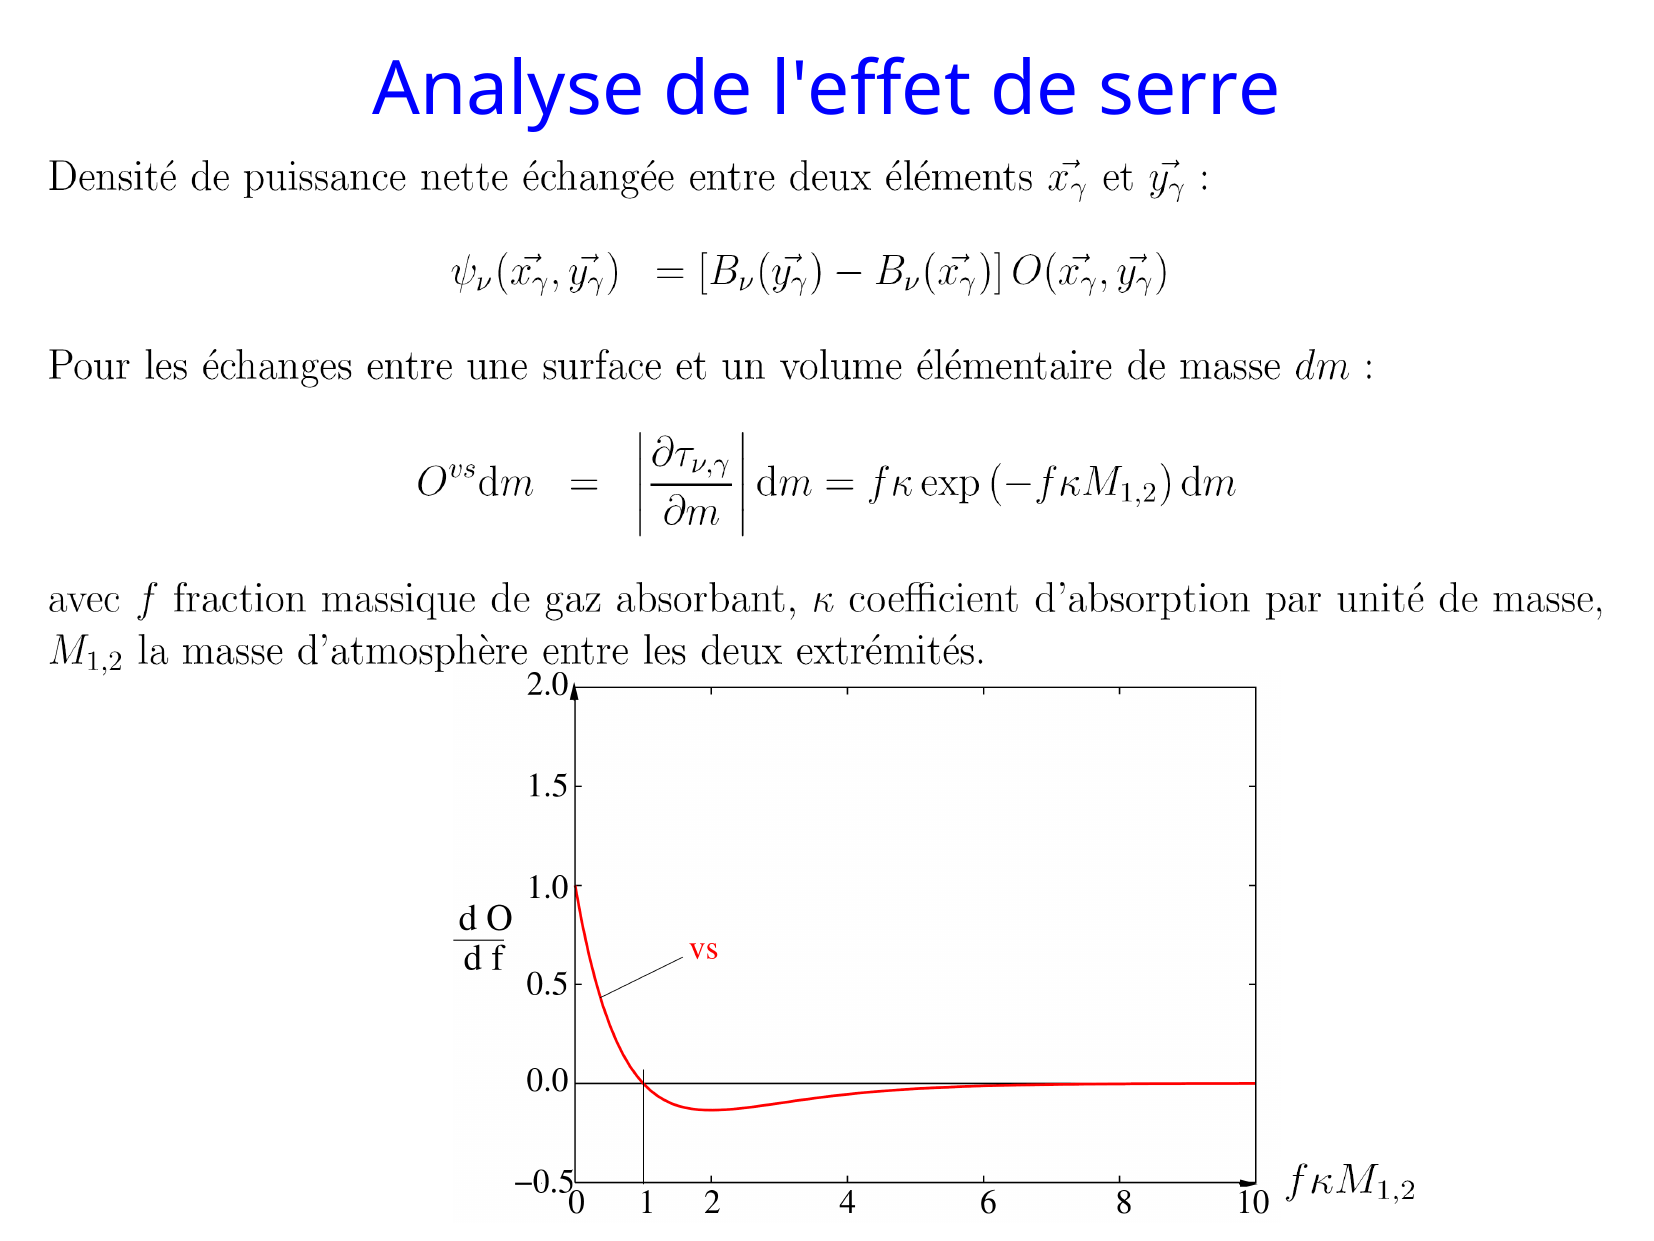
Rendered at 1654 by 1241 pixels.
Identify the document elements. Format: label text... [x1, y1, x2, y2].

title Analyse de l'effet de serre [82, 16, 1571, 145]
picture [35, 145, 1626, 1223]
